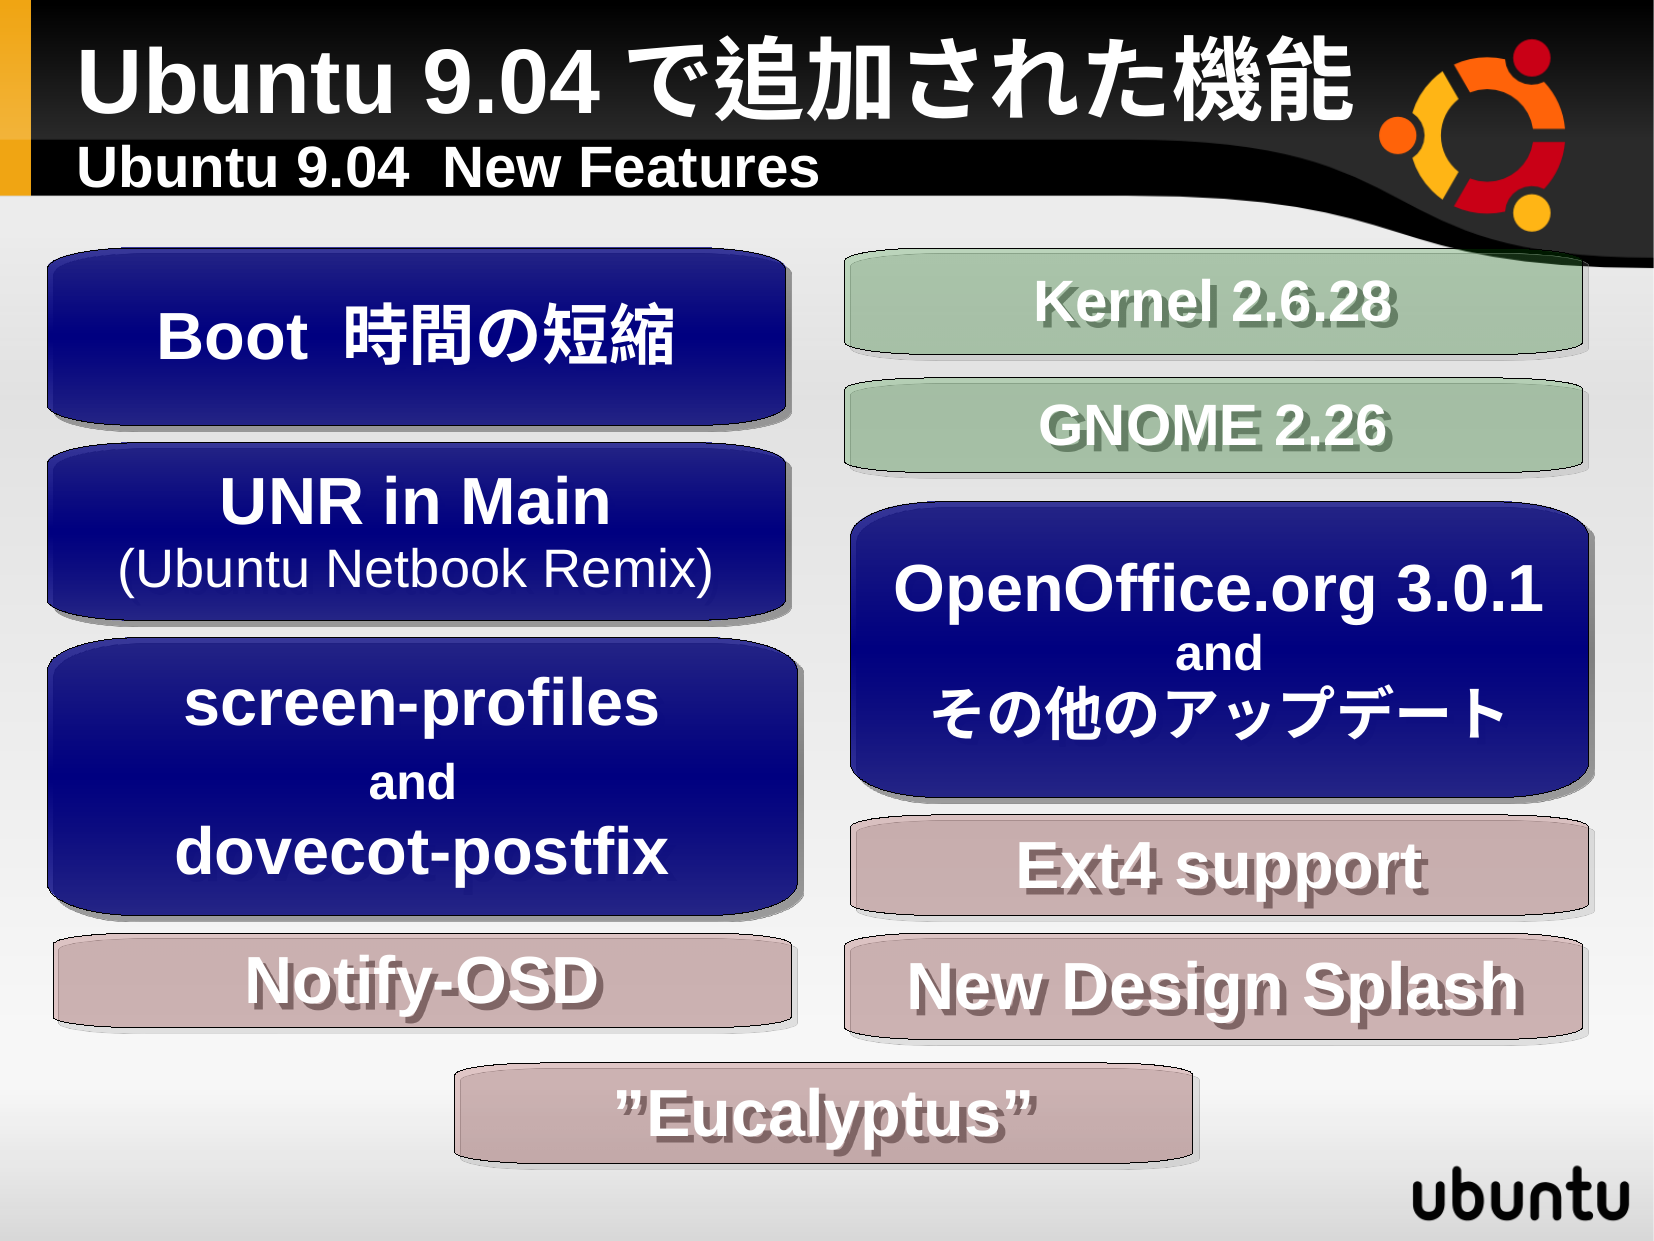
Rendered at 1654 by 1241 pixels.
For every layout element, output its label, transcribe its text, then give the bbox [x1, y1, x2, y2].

text_box OpenOffice.org 3.0.1 and その他のアップデート [850, 501, 1589, 798]
text_box Ext4 support [850, 814, 1589, 916]
text_box Kernel 2.6.28 [844, 248, 1583, 355]
text_box ”Eucalyptus” [454, 1062, 1193, 1164]
picture [0, 0, 1654, 1241]
text_box UNR in Main (Ubuntu Netbook Remix) [47, 442, 786, 621]
text_box New Design Splash [844, 933, 1583, 1040]
title Ubuntu 9.04で追加された機能 Ubuntu 9.04 New Features [76, 17, 1565, 211]
text_box screen-profiles and dovecot-postfix [47, 637, 798, 916]
text_box GNOME 2.26 [844, 377, 1583, 473]
text_box Notify-OSD [53, 933, 792, 1028]
text_box Boot 時間の短縮 [47, 248, 786, 426]
